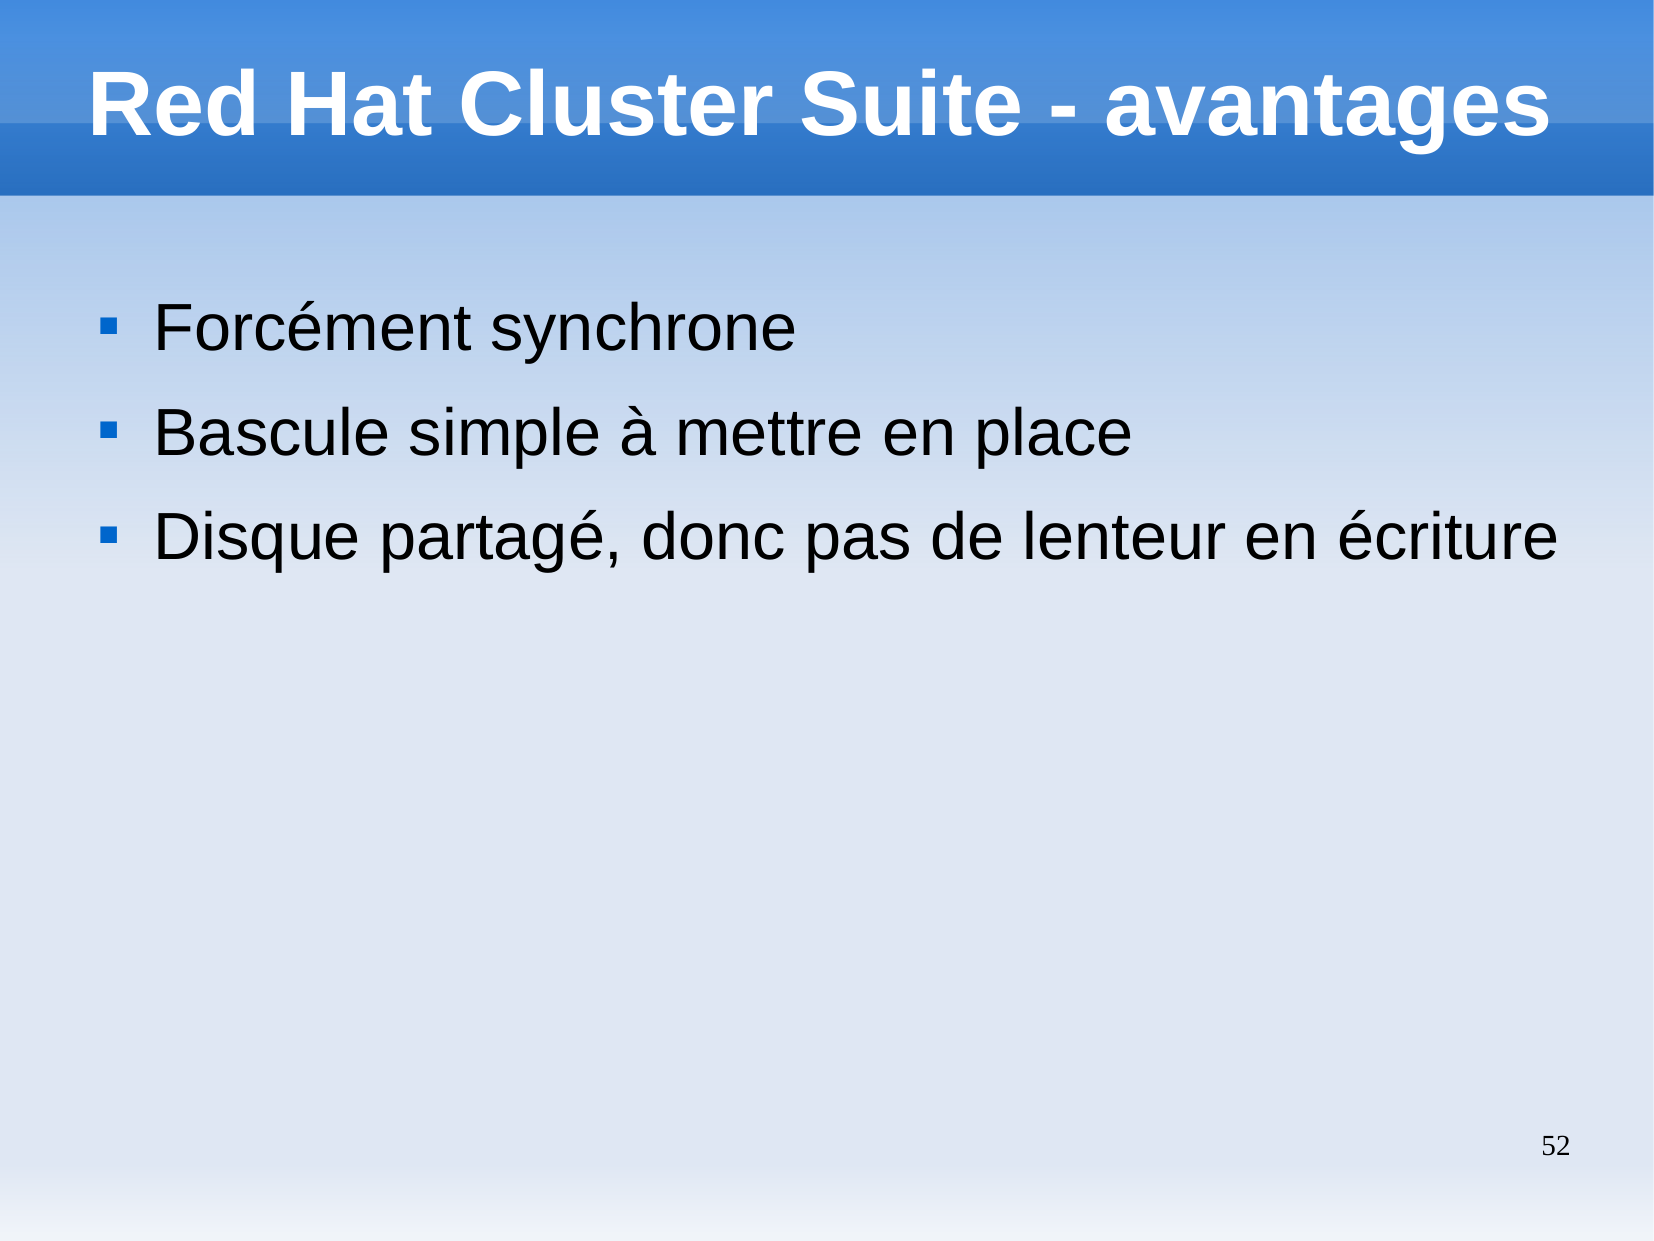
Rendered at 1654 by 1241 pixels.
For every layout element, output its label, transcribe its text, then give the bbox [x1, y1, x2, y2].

picture [0, 0, 1654, 1241]
list Forcément synchrone Bascule simple à mettre en place Disque partagé, donc pas de lenteur en écriture [82, 290, 1571, 1094]
title Red Hat Cluster Suite - avantages [76, 7, 1565, 200]
